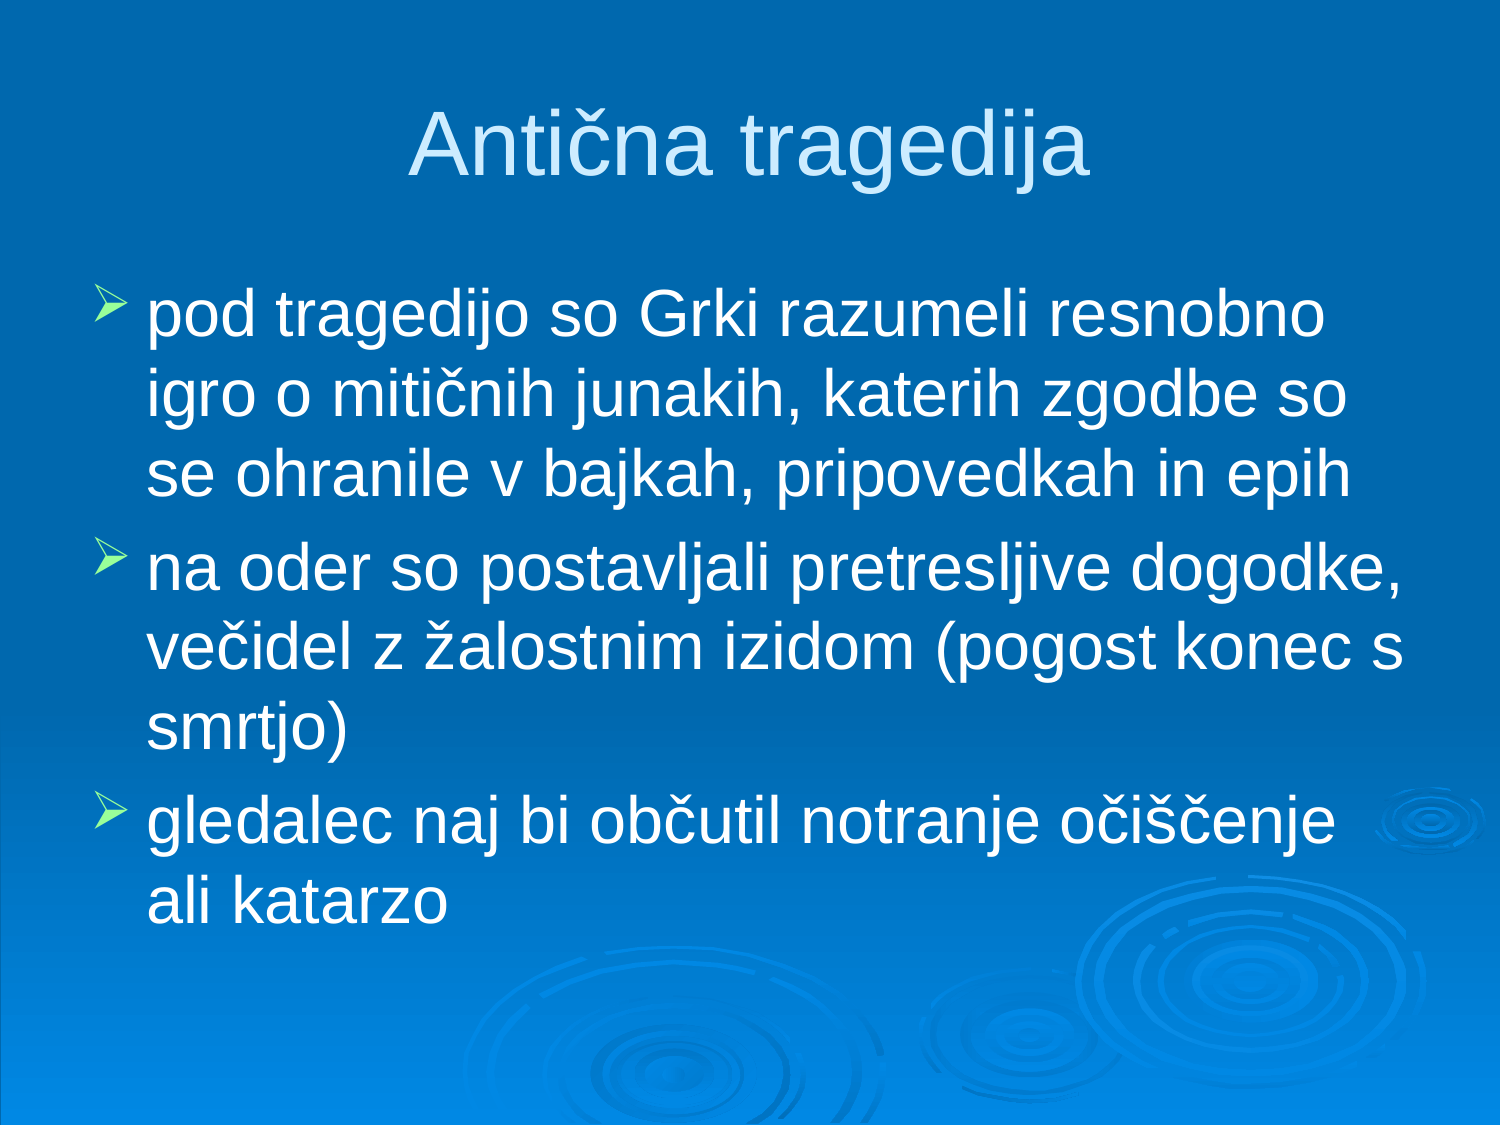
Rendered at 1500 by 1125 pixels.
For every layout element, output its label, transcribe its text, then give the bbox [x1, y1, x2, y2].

list pod tragedijo so Grki razumeli resnobno igro o mitičnih junakih, katerih zgodbe so se ohranile v bajkah, pripovedkah in epih na oder so postavljali pretresljive dogodke, večidel z žalostnim izidom (pogost konec s smrtjo) gledalec naj bi občutil notranje očiščenje ali katarzo [75, 262, 1425, 1005]
title Antična tragedija [75, 45, 1425, 233]
